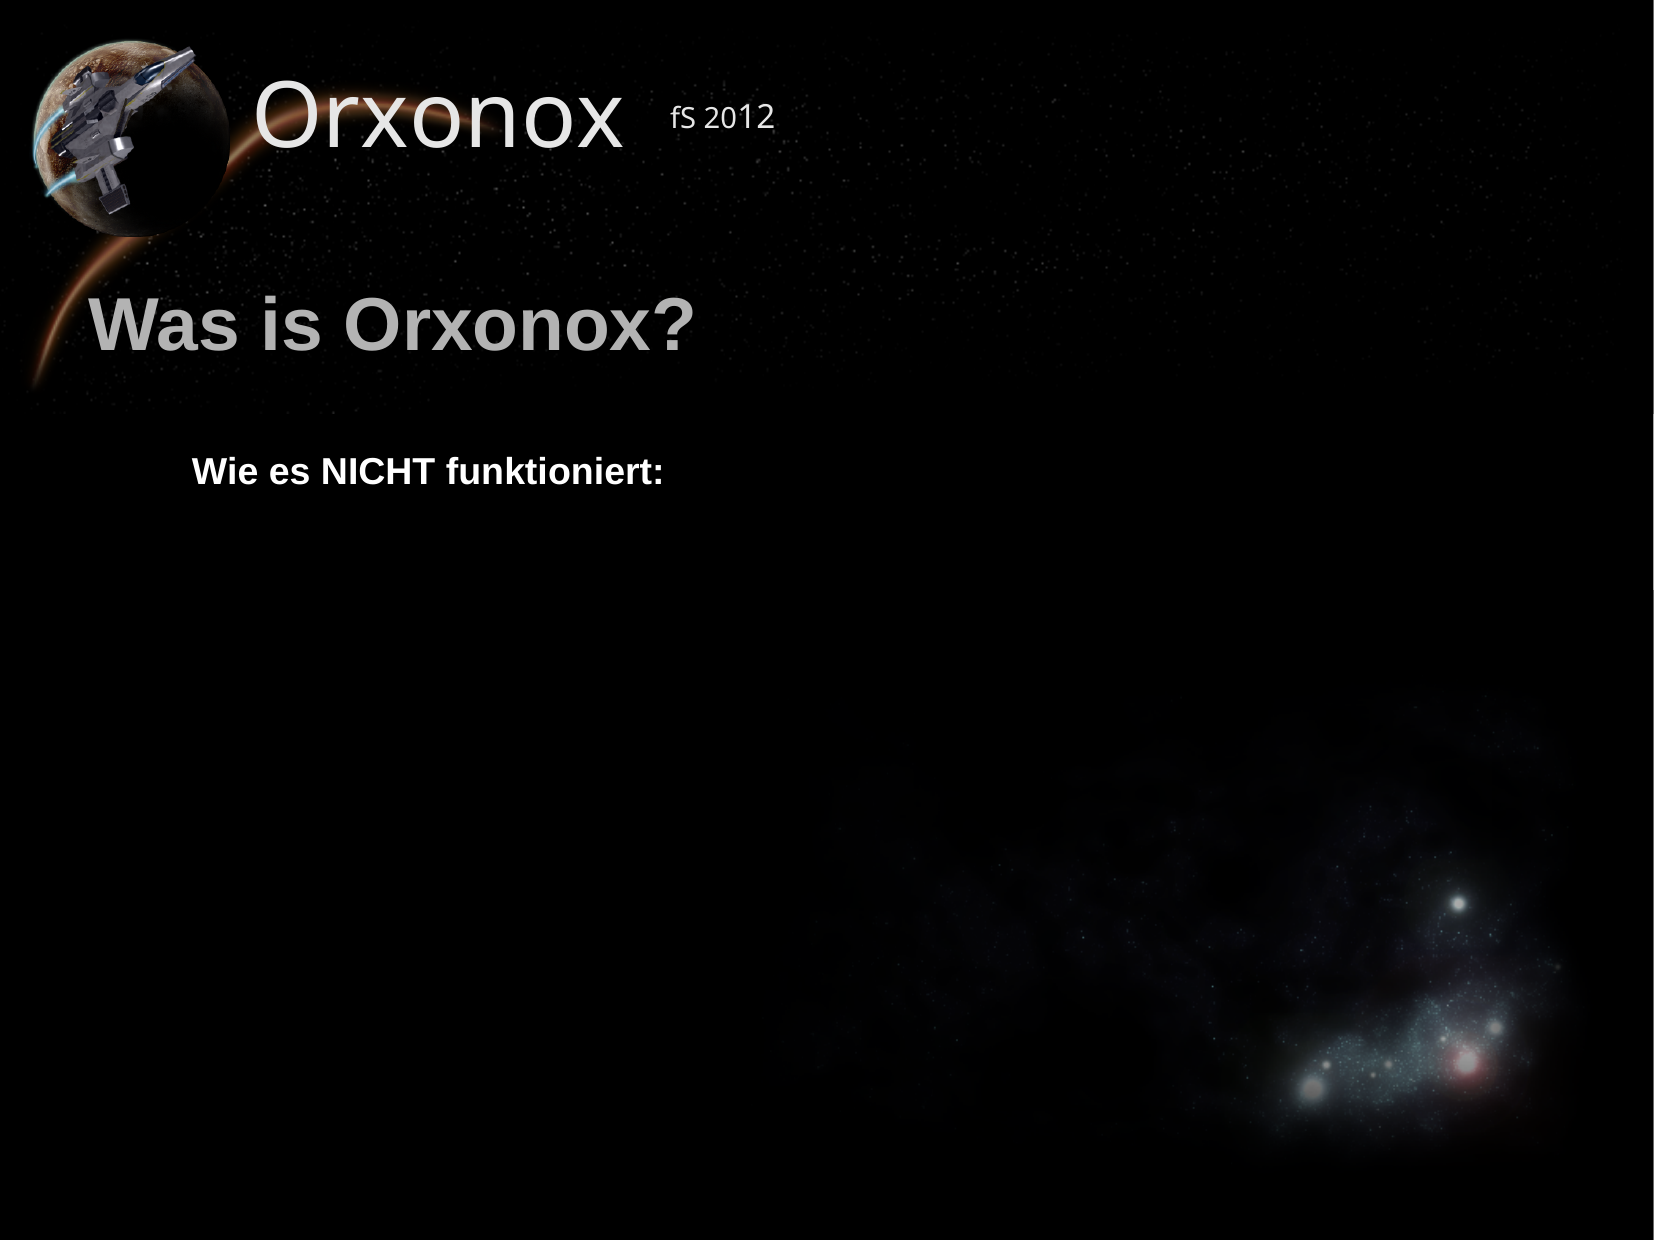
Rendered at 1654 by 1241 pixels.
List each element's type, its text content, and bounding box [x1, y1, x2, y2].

picture [332, 590, 1654, 1240]
picture [0, 0, 1654, 521]
text_box Wie es NICHT funktioniert: [177, 442, 1329, 500]
title Was is Orxonox? [88, 273, 1577, 377]
